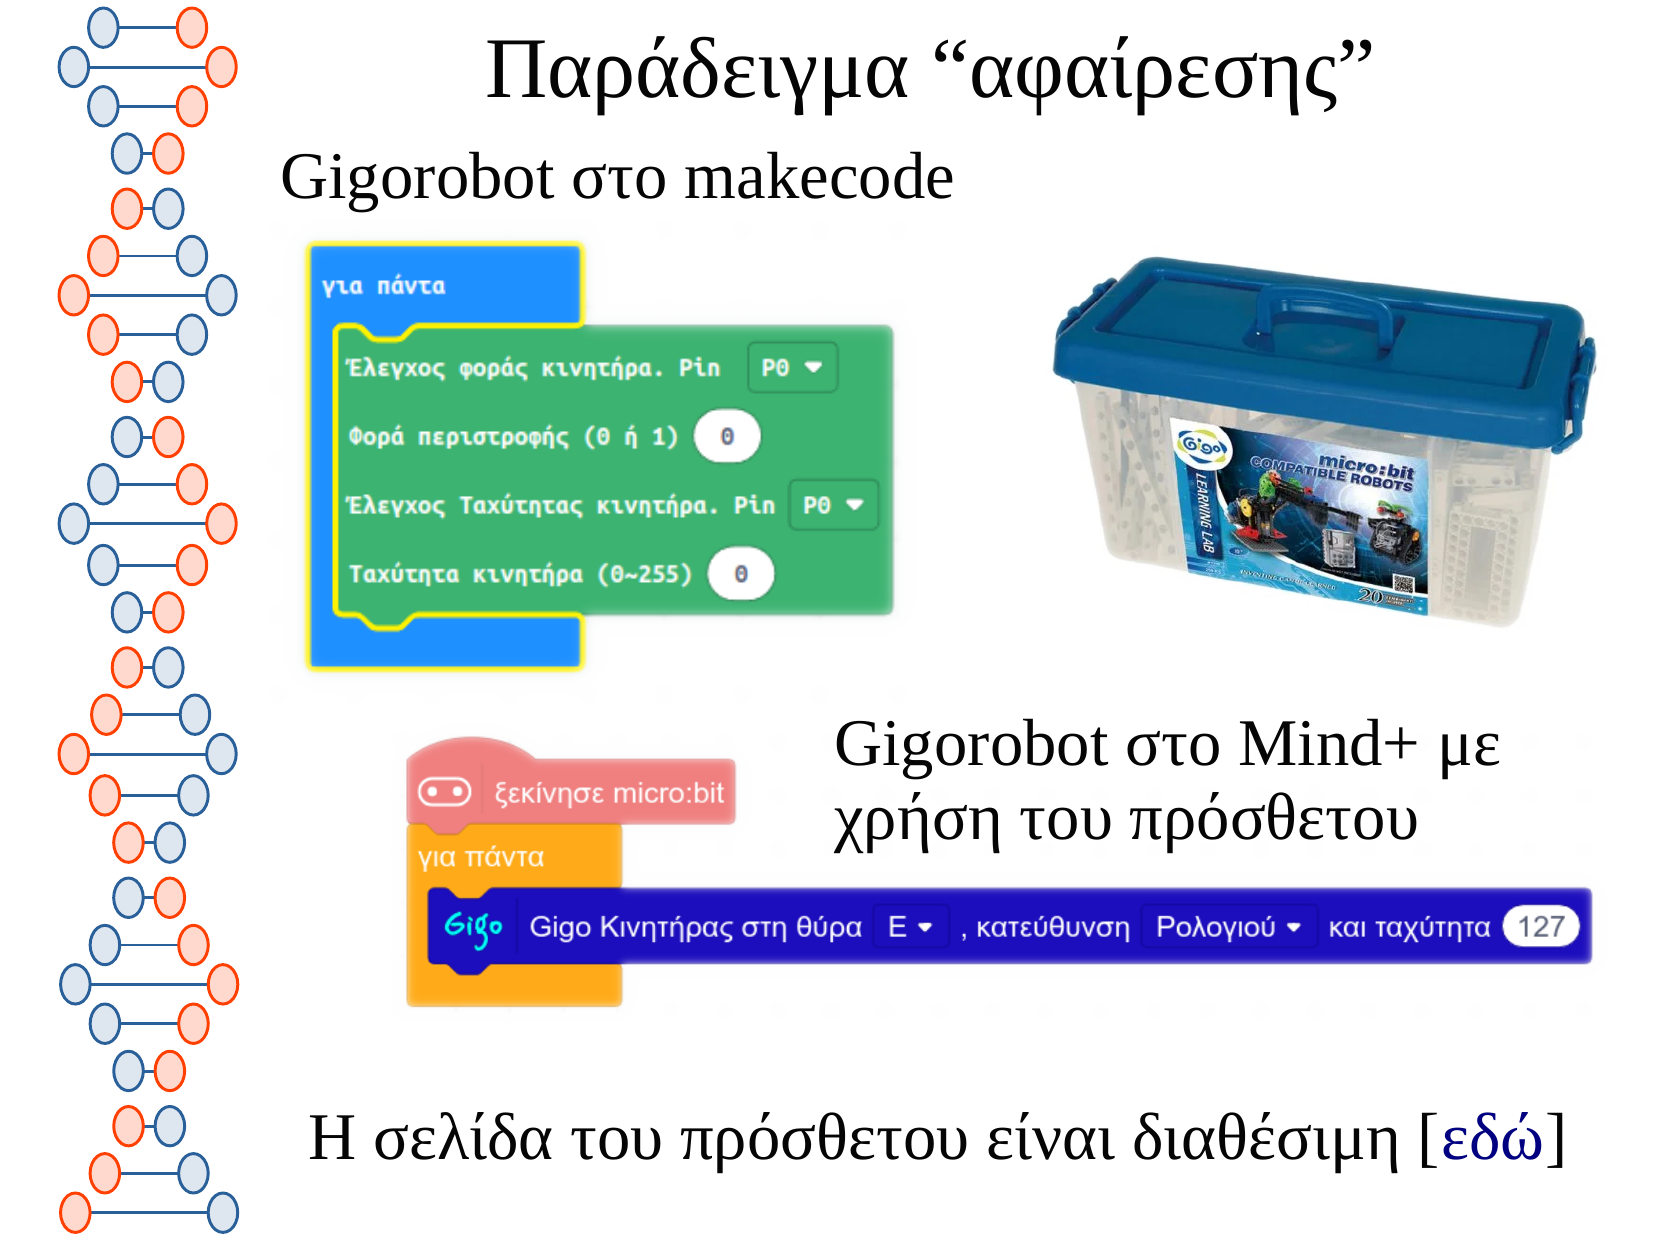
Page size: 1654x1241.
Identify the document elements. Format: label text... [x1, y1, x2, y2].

picture [1041, 245, 1608, 638]
list Gigorobot στο makecode [209, 139, 1133, 219]
title Παράδειγμα “αφαίρεσης” [186, 20, 1654, 117]
list Η σελίδα του πρόσθετου είναι διαθέσιμη [εδώ] [237, 1100, 1619, 1183]
picture [268, 218, 1623, 1028]
